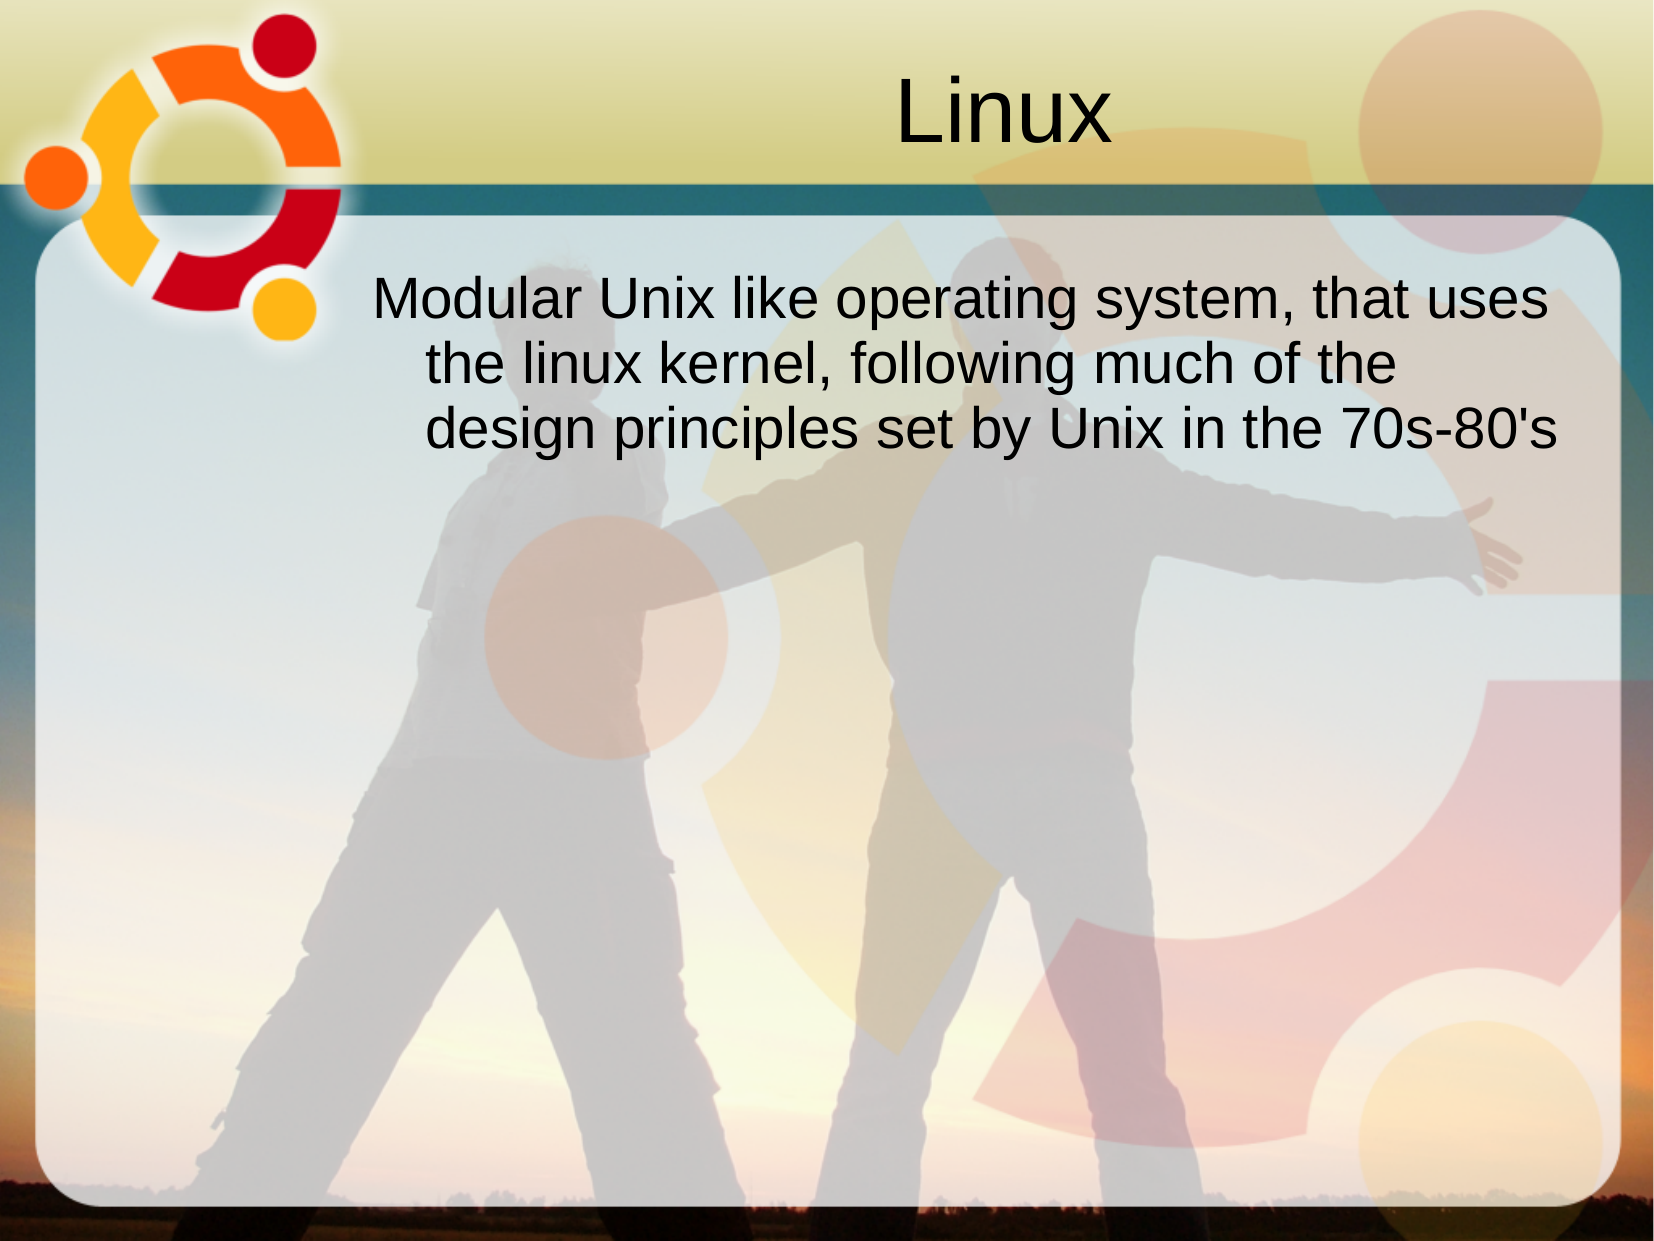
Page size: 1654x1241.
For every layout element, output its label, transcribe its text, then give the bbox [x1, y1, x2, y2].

picture [0, 0, 1654, 1241]
list Modular Unix like operating system, that uses the linux kernel, following much of the design principles set by Unix in the 70s-80's [354, 265, 1571, 1094]
title Linux [383, 14, 1625, 207]
